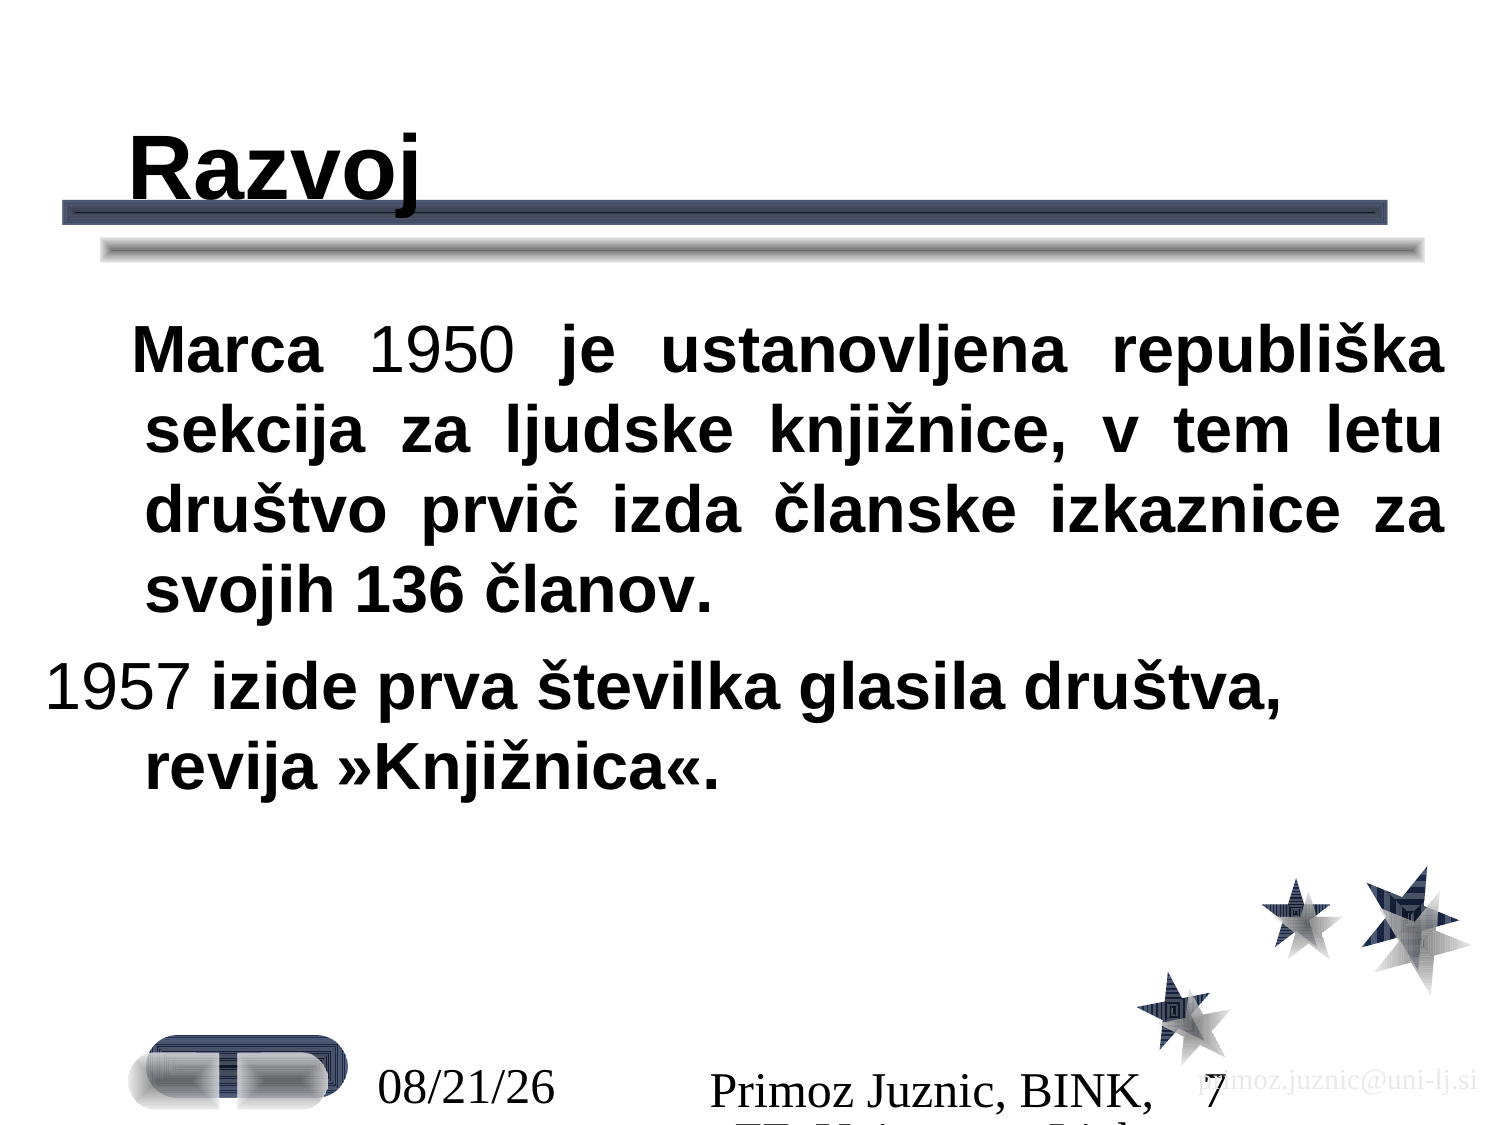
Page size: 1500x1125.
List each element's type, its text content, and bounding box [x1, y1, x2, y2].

title Razvoj [112, 37, 1388, 225]
text_box Marca 1950 je ustanovljena republiška sekcija za ljudske knjižnice, v tem letu društvo prvič izda članske izkaznice za svojih 136 članov. 1957 izide prva številka glasila društva, revija »Knjižnica«. [29, 297, 1461, 1042]
